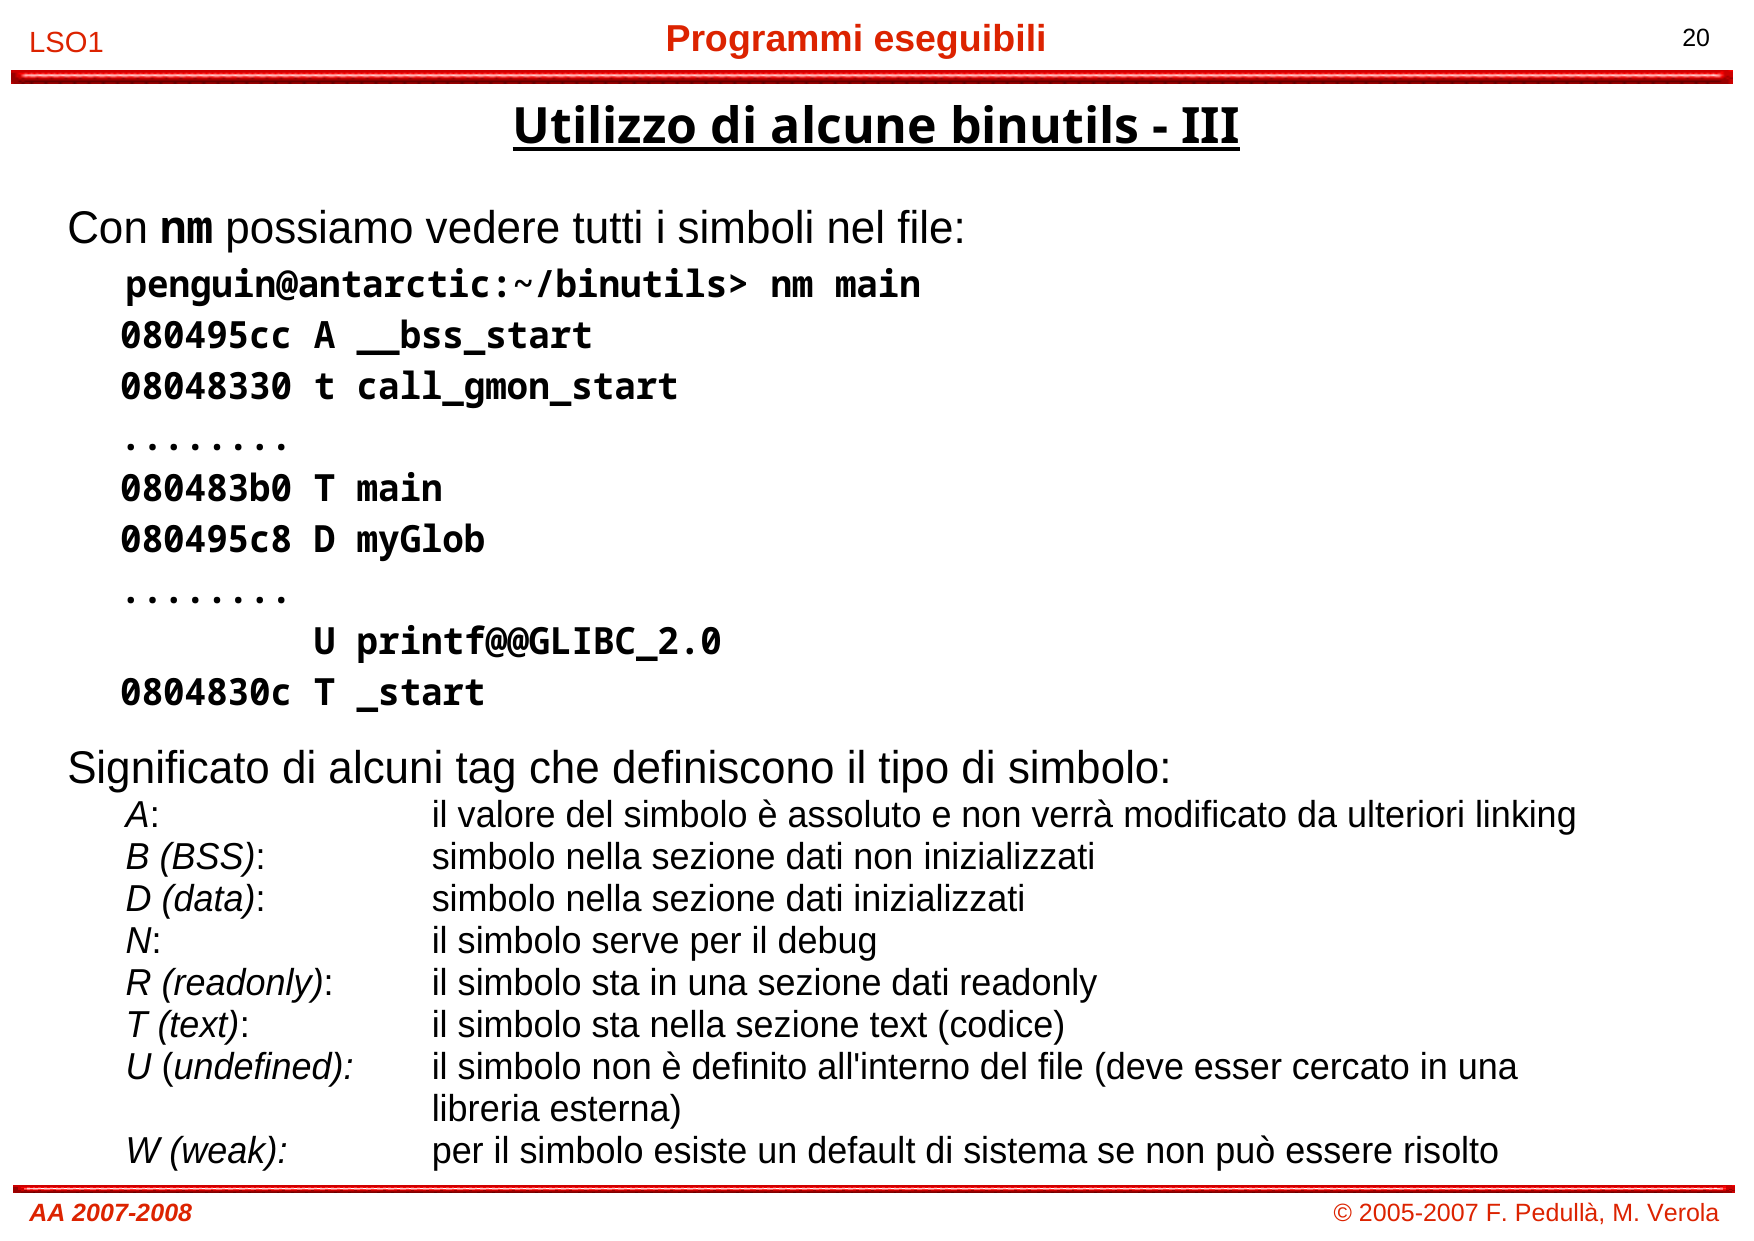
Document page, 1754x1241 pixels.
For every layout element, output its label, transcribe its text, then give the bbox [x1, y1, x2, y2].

list Con nm possiamo vedere tutti i simboli nel file: penguin@antarctic:~/binutils> nm main 080495cc A __bss_start 08048330 t call_gmon_start ........ 080483b0 T main 080495c8 D myGlob ........ U printf@@GLIBC_2.0 0804830c T _start Significato di alcuni tag che definiscono il tipo di simbolo: A: il valore del simbolo è assoluto e non verrà modificato da ulteriori linking B (BSS): simbolo nella sezione dati non inizializzati D (data): simbolo nella sezione dati inizializzati N: il simbolo serve per il debug R (readonly): il simbolo sta in una sezione dati readonly T (text): il simbolo sta nella sezione text (codice) U (undefined): il simbolo non è definito all'interno del file (deve esser cercato in una libreria esterna) W (weak): per il simbolo esiste un default di sistema se non può essere risolto [64, 194, 1701, 1089]
title Utilizzo di alcune binutils - III [40, 78, 1713, 174]
picture [13, 1185, 1735, 1193]
picture [11, 70, 1733, 84]
